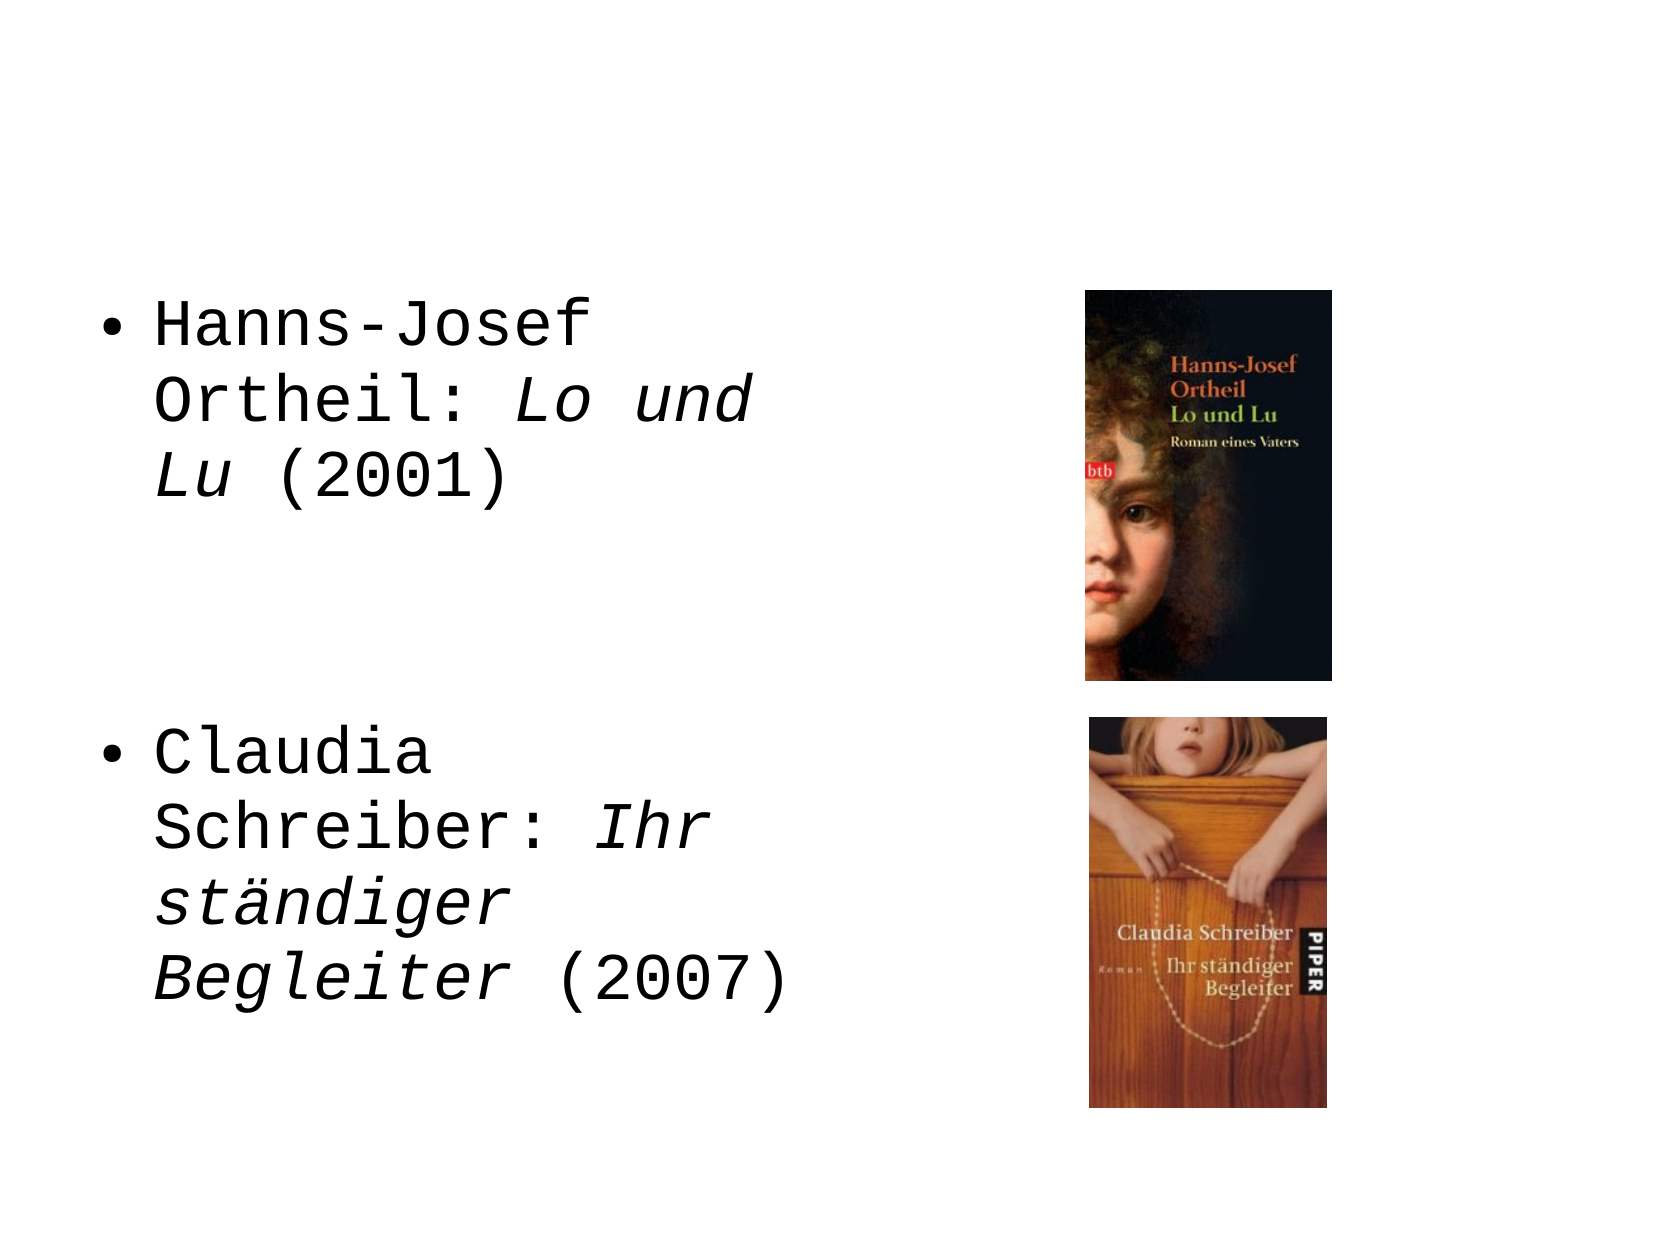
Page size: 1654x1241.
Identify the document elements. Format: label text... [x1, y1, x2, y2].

list Claudia Schreiber: Ihr ständiger Begleiter (2007) [82, 717, 809, 1109]
list Hanns-Josef Ortheil: Lo und Lu (2001) [82, 290, 809, 681]
picture [1089, 717, 1327, 1109]
picture [1085, 290, 1332, 681]
